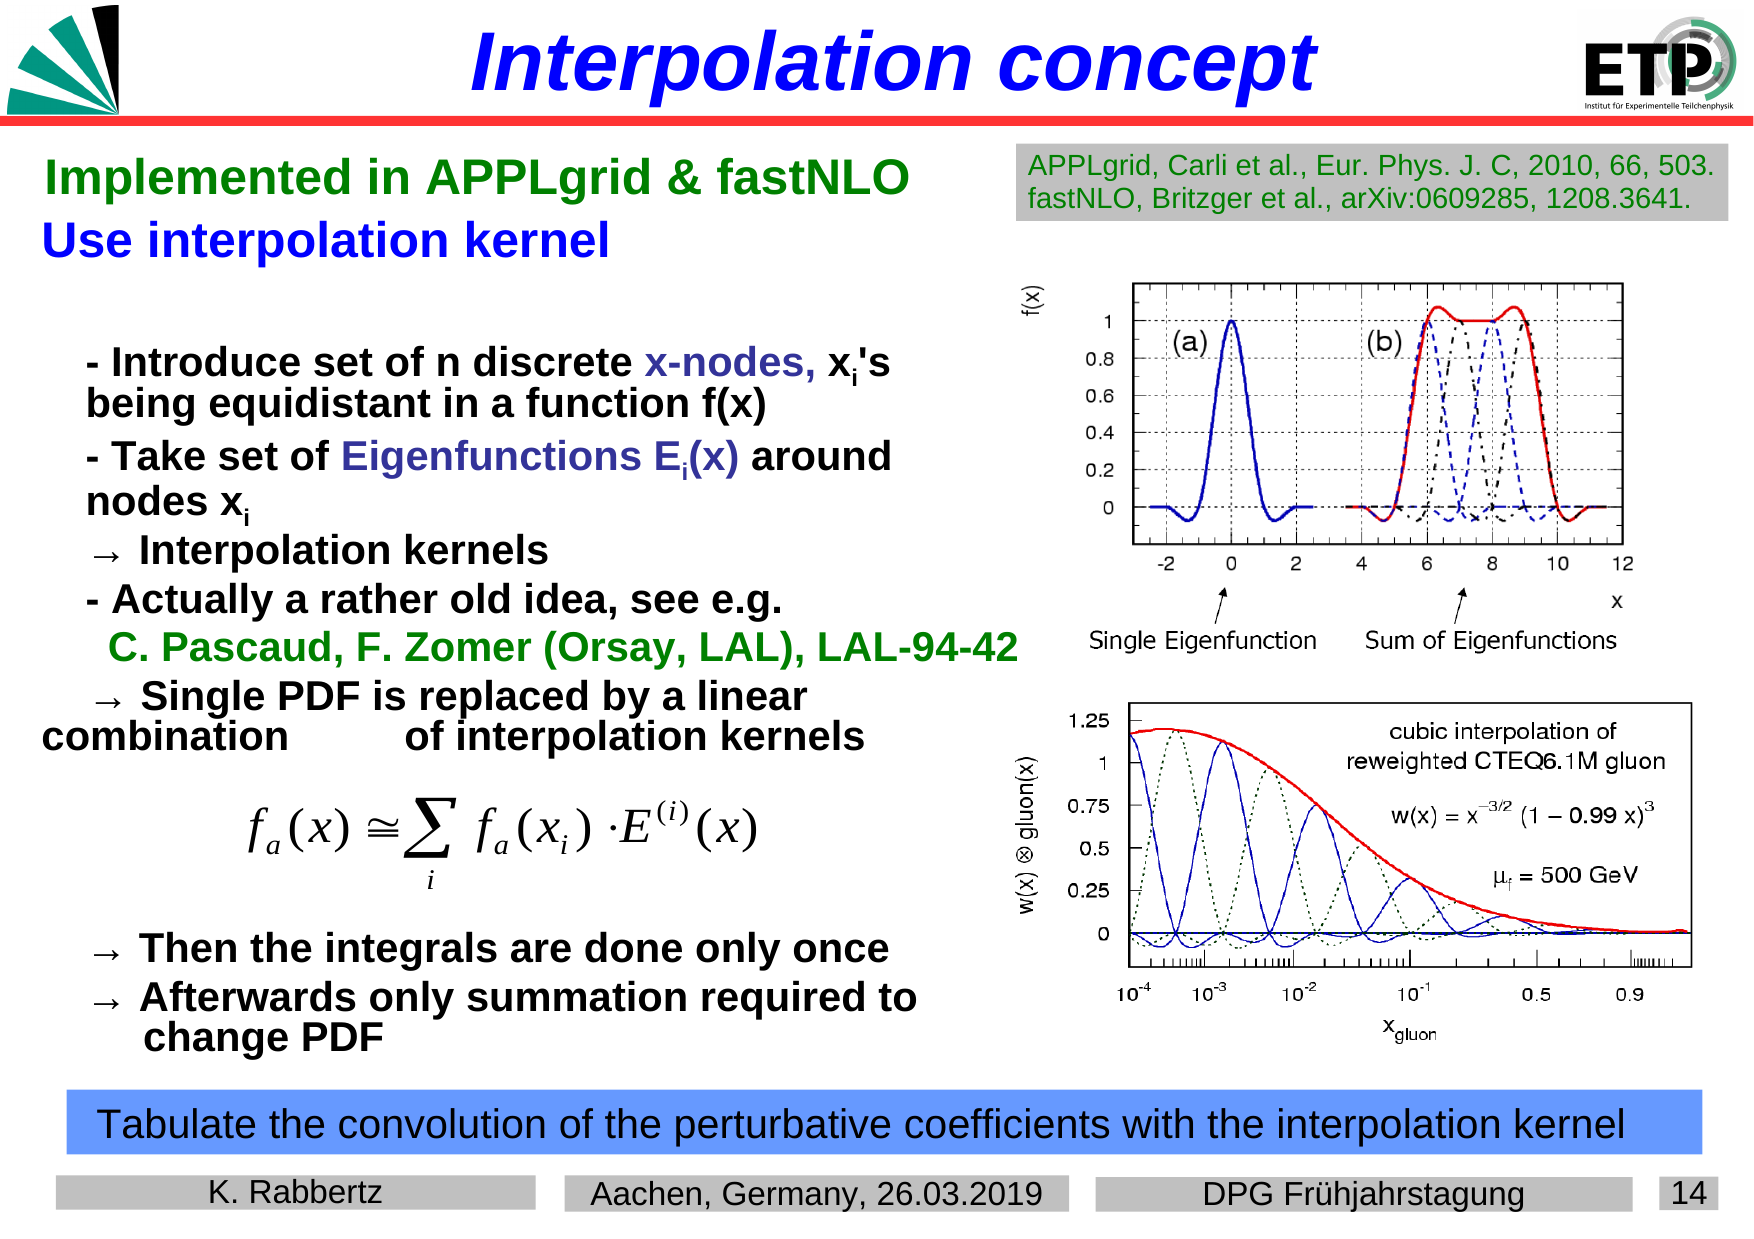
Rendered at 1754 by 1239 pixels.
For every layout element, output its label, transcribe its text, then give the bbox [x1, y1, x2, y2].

title Interpolation concept [123, 0, 1606, 115]
text_box Tabulate the convolution of the perturbative coefficients with the interpolation kernel [66, 1089, 1703, 1155]
text_box Use interpolation kernel - Introduce set of n discrete x-nodes, xi's being equidistant in a function f(x) - Take set of Eigenfunctions Ei(x) around nodes xi → Interpolation kernels - Actually a rather old idea, see e.g. C. Pascaud, F. Zomer (Orsay, LAL), LAL-94-42 → Single PDF is replaced by a linear combination of interpolation kernels → Then the integrals are done only once → Afterwards only summation required to change PDF [12, 211, 1083, 1117]
picture [1083, 262, 1652, 666]
text_box Implemented in APPLgrid & fastNLO [32, 142, 938, 212]
picture [1606, 9, 1744, 113]
picture [7, 5, 119, 116]
text_box APPLgrid, Carli et al., Eur. Phys. J. C, 2010, 66, 503. fastNLO, Britzger et al., arXiv:0609285, 1208.3641. [1016, 143, 1729, 221]
picture [1083, 684, 1705, 1048]
